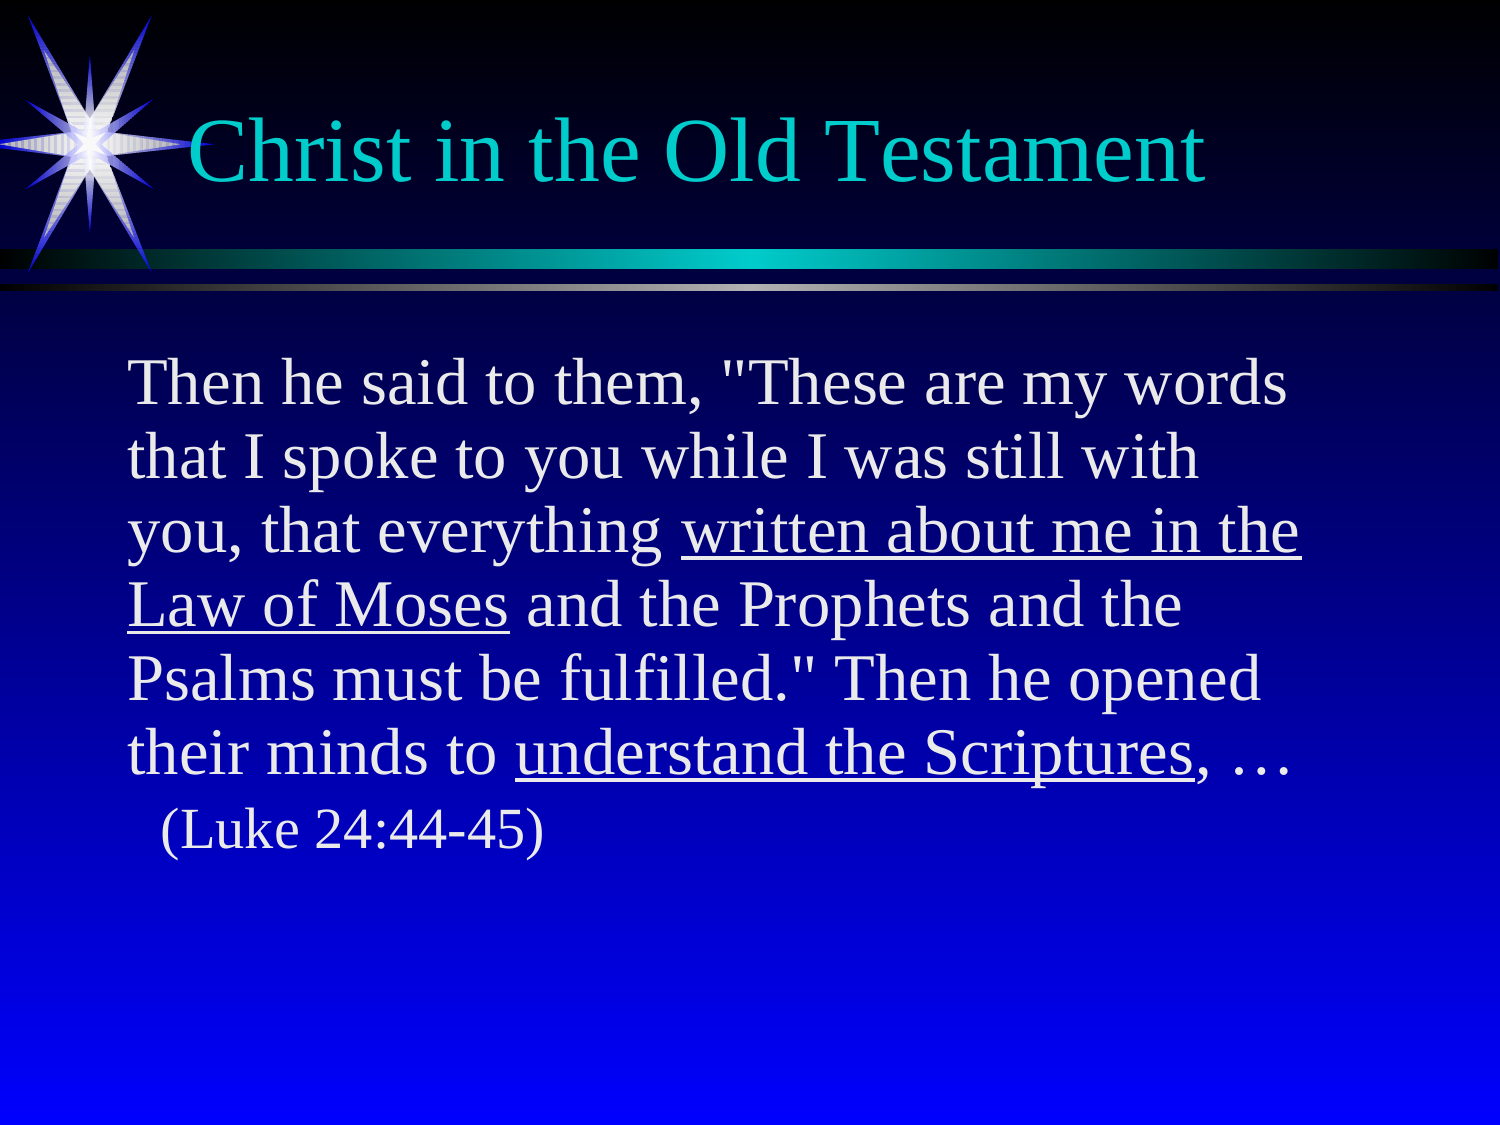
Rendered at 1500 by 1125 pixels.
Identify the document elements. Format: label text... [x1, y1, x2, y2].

title Christ in the Old Testament [112, 107, 1388, 281]
text_box Then he said to them, "These are my words that I spoke to you while I was still with you, that everything written about me in the Law of Moses and the Prophets and the Psalms must be fulfilled." Then he opened their minds to understand the Scriptures, … (Luke 24:44-45) [112, 337, 1351, 871]
